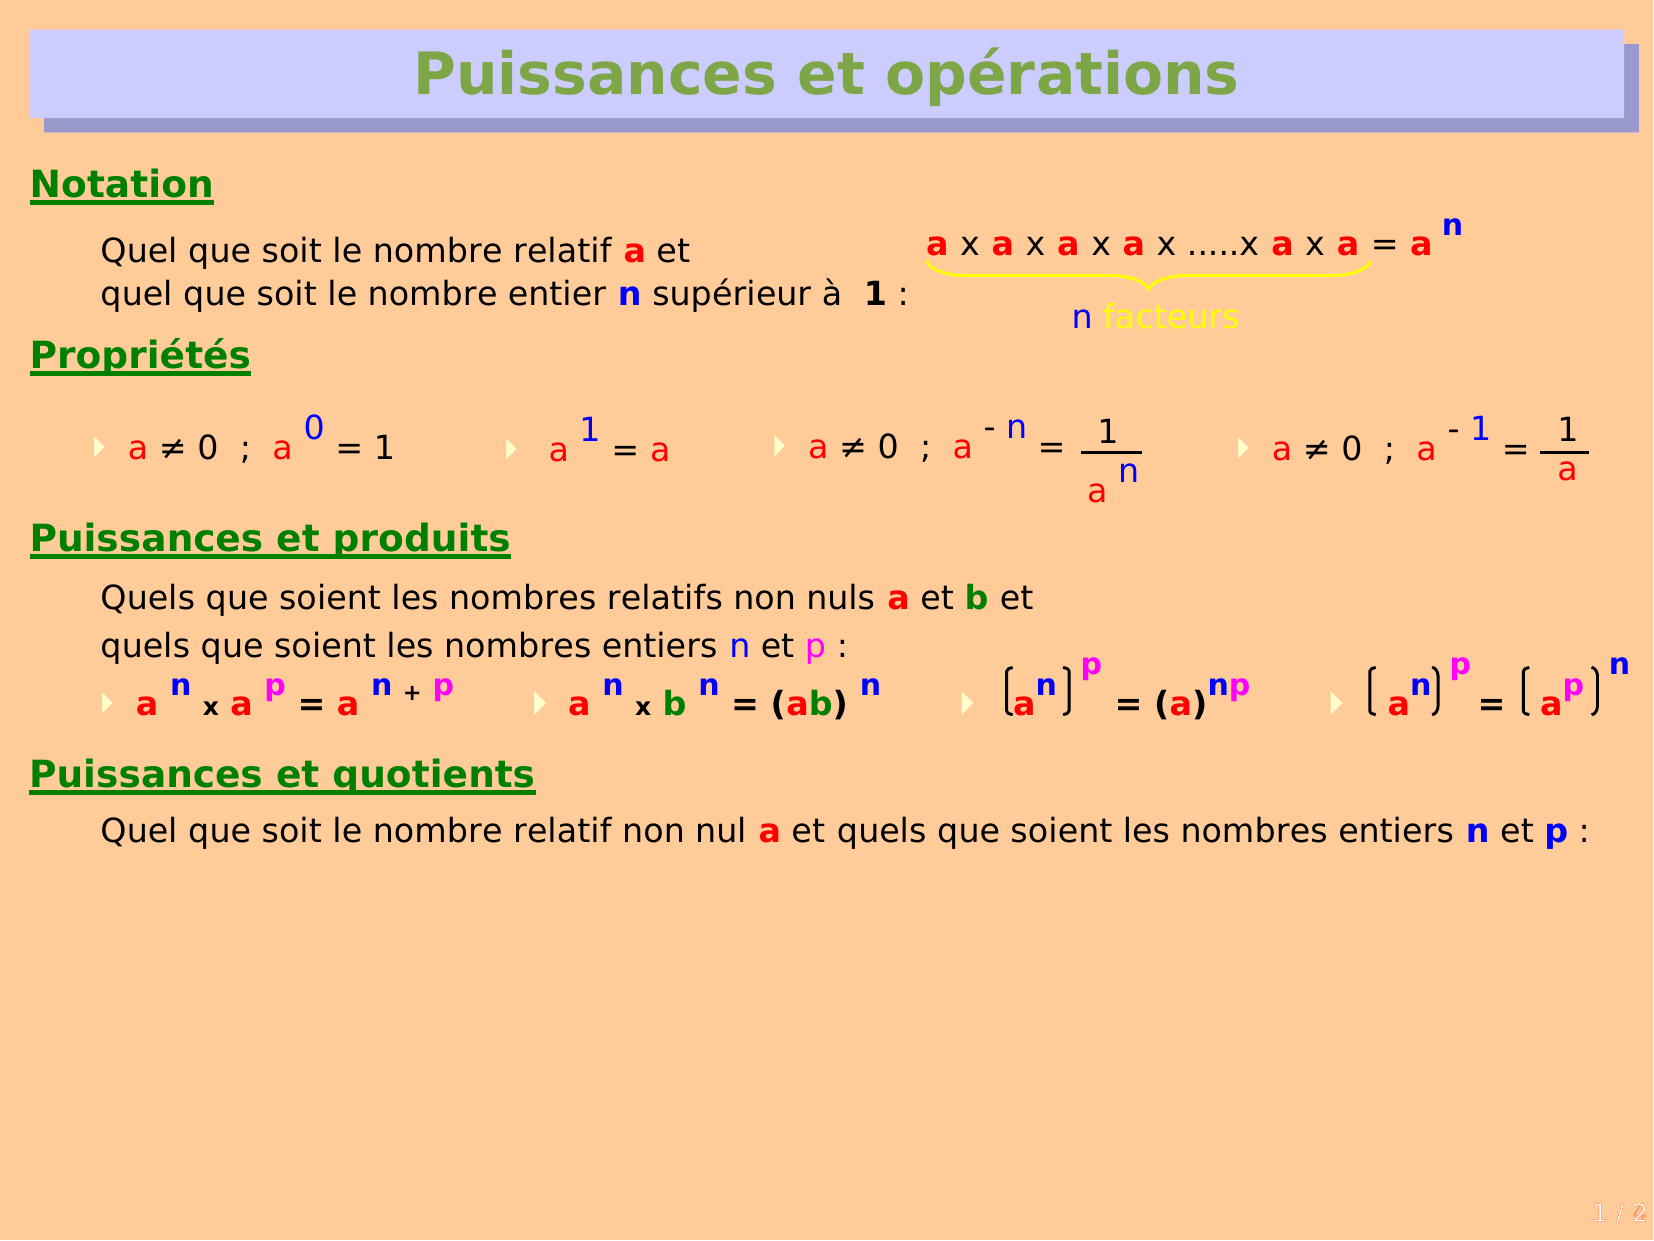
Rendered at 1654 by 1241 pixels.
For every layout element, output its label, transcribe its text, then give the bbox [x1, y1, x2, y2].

text_box n [1608, 646, 1631, 703]
text_box 1 a [1554, 410, 1582, 451]
text_box 1 / 2 [1591, 1198, 1649, 1235]
text_box Quel que soit le nombre relatif non nul a et [100, 804, 836, 858]
text_box 1 a n [1087, 454, 1140, 511]
text_box  a ≠ 0 ; a 0 = 1 [86, 408, 403, 470]
text_box  an = (a)np [950, 667, 1253, 724]
text_box  a n x a p = a n + p [91, 667, 456, 724]
text_box  an = ap [1318, 667, 1611, 724]
text_box Puissances et quotients [29, 752, 536, 798]
text_box  a 1 = a [496, 410, 670, 472]
text_box quel que soit le nombre entier n supérieur à 1 : [100, 274, 910, 314]
title Puissances et opérations [29, 29, 1625, 119]
text_box Puissances et produits [29, 516, 512, 561]
text_box p [1449, 646, 1472, 703]
text_box a x a x a x a x .....x a x a = a n [925, 207, 1472, 264]
text_box Quel que soit le nombre relatif a et [100, 224, 691, 274]
text_box Propriétés [29, 333, 252, 378]
text_box Quels que soient les nombres relatifs non nuls a et b et [100, 571, 1034, 625]
text_box  a ≠ 0 ; a - 1 = [1229, 410, 1540, 471]
text_box p [1080, 646, 1103, 703]
text_box Notation [29, 162, 215, 207]
text_box n facteurs [1071, 297, 1241, 337]
text_box quels que soient les nombres entiers n et p : [100, 625, 849, 666]
text_box 1 a n [1087, 412, 1140, 451]
text_box 1 a [1554, 454, 1582, 489]
text_box quels que soient les nombres entiers n et p : [836, 811, 1591, 851]
text_box  a ≠ 0 ; a - n = [765, 408, 1076, 469]
text_box  a n x b n = (ab) n [521, 667, 885, 724]
